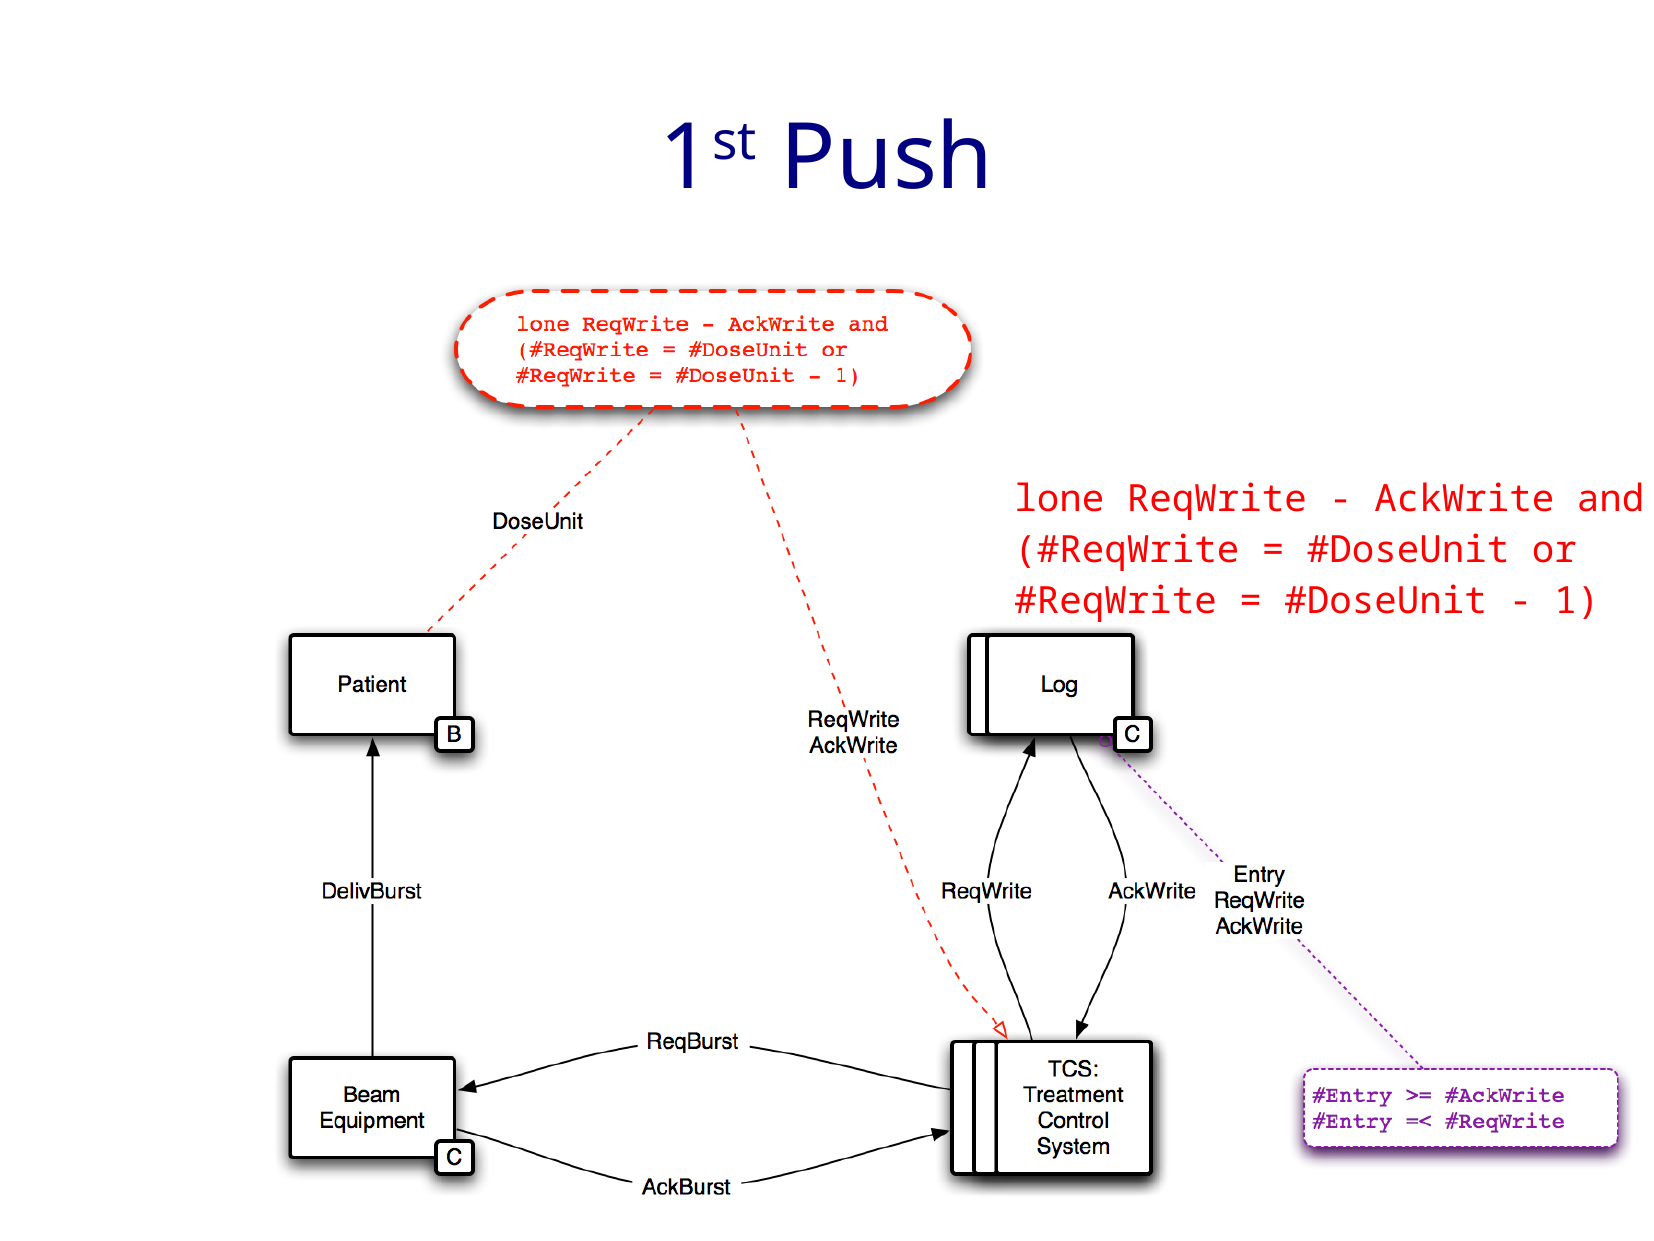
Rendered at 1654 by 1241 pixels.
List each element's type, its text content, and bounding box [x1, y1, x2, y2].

text_box lone ReqWrite - AckWrite and (#ReqWrite = #DoseUnit or #ReqWrite = #DoseUnit - 1) [999, 463, 1654, 610]
picture [253, 261, 1654, 1218]
title 1st Push [82, 49, 1571, 257]
